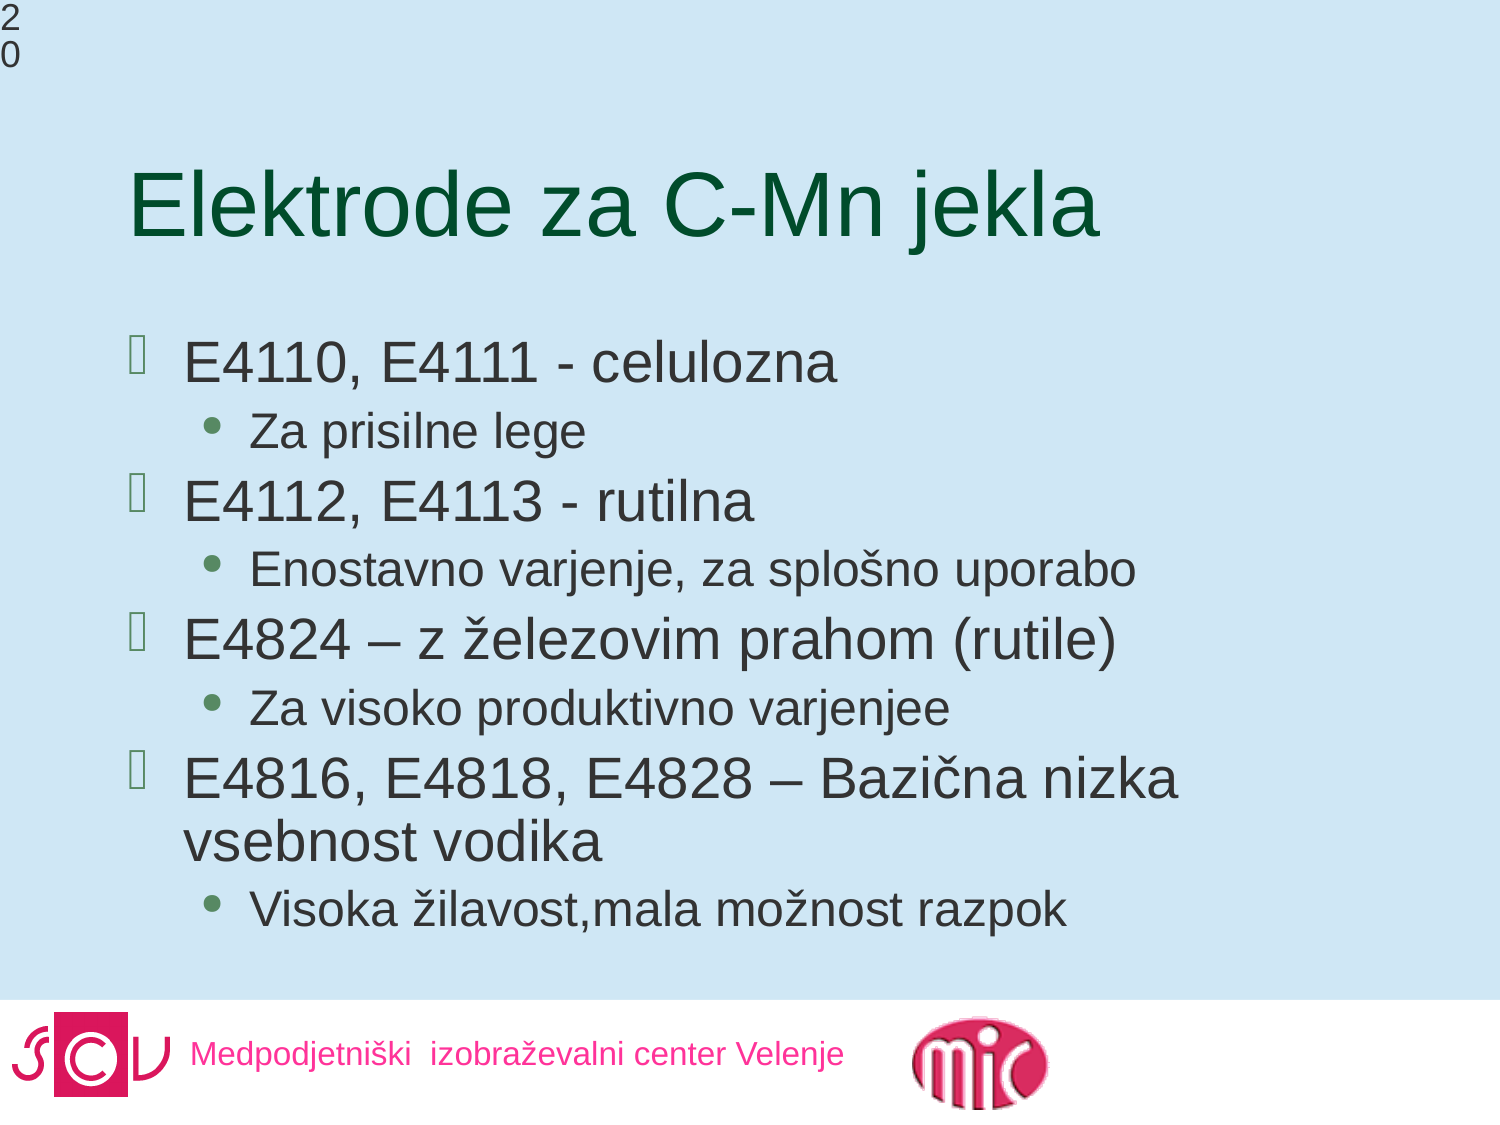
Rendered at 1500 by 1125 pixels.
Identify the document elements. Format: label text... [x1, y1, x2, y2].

title Elektrode za C-Mn jekla [112, 75, 1388, 263]
list E4110, E4111 - celulozna Za prisilne lege E4112, E4113 - rutilna Enostavno varjenje, za splošno uporabo E4824 – z železovim prahom (rutile) Za visoko produktivno varjenjee E4816, E4818, E4828 – Bazična nizka vsebnost vodika Visoka žilavost,mala možnost razpok [112, 324, 1388, 1000]
picture [12, 1012, 170, 1097]
picture [912, 1012, 1050, 1110]
